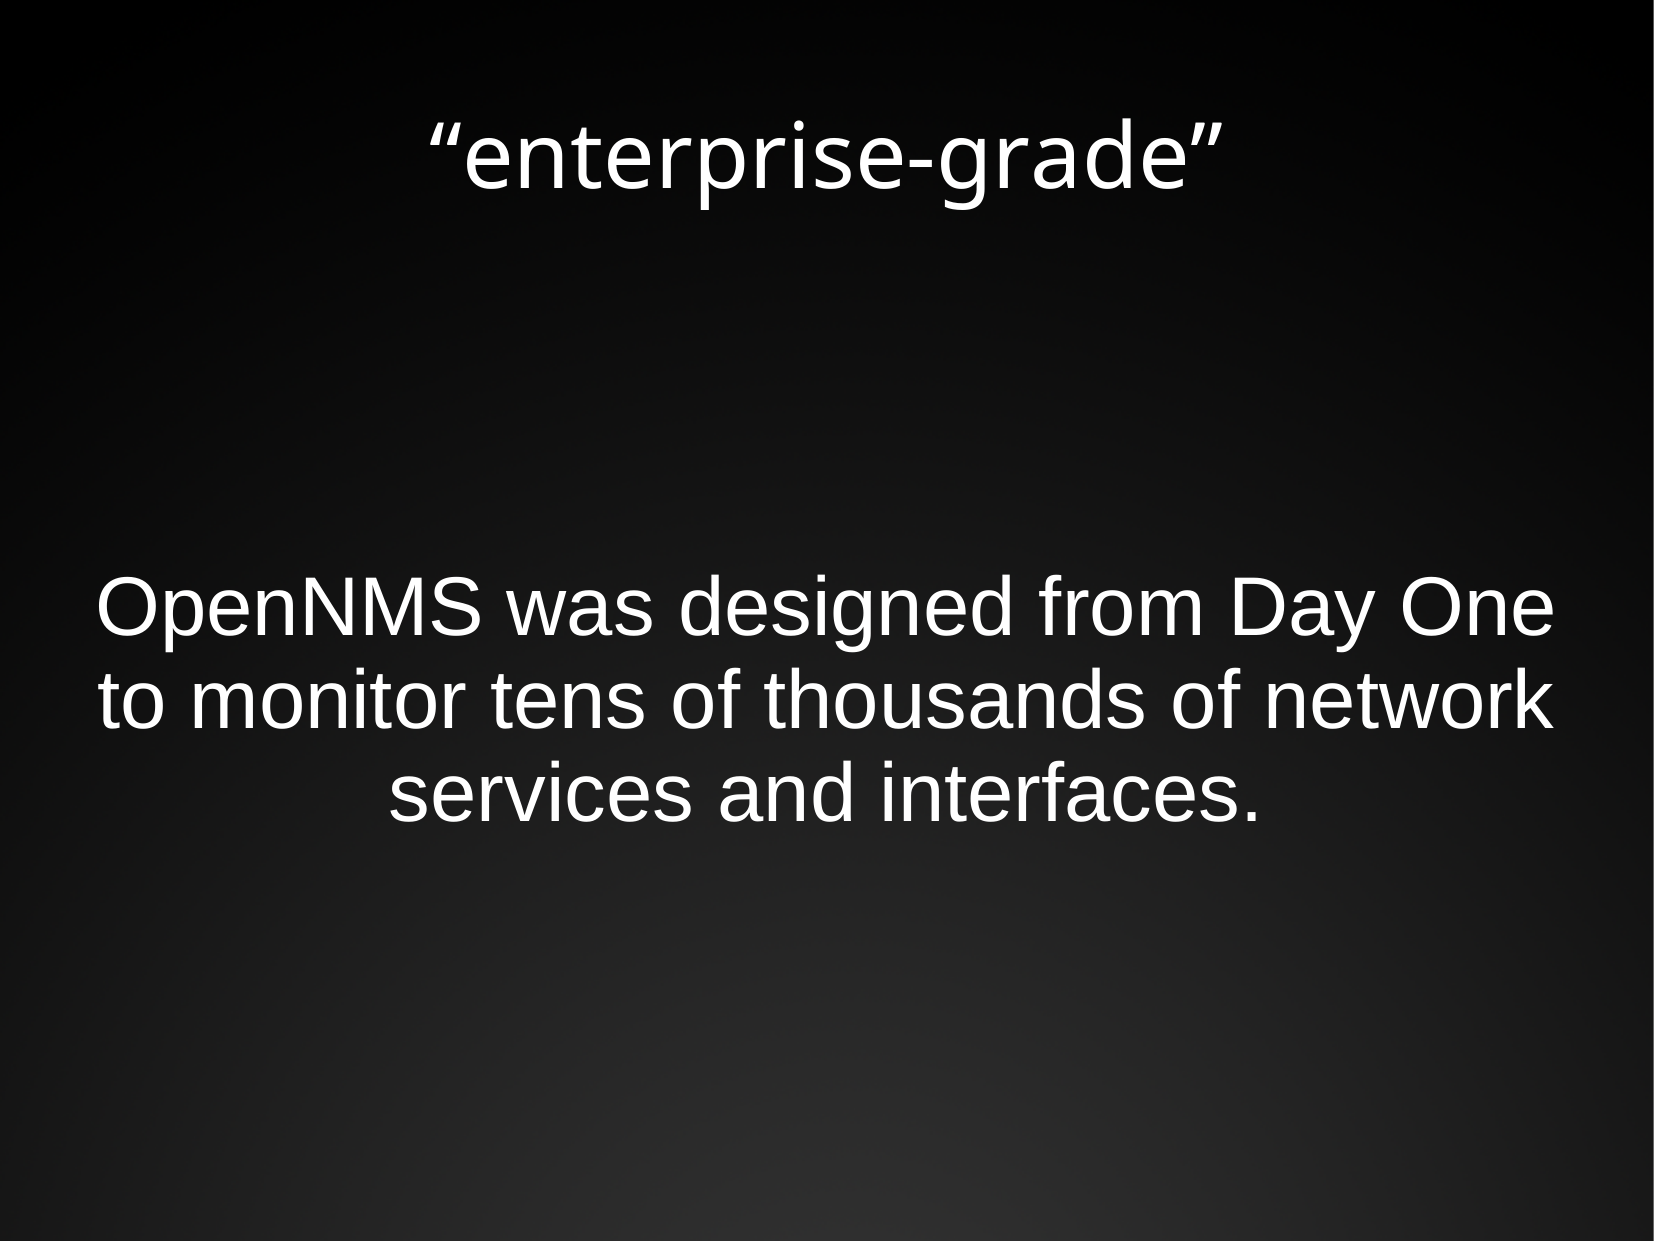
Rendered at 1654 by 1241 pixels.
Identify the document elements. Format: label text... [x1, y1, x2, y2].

subtitle OpenNMS was designed from Day One to monitor tens of thousands of network services and interfaces. [82, 290, 1571, 1109]
title “enterprise-grade” [82, 49, 1571, 257]
picture [0, 0, 1654, 1241]
